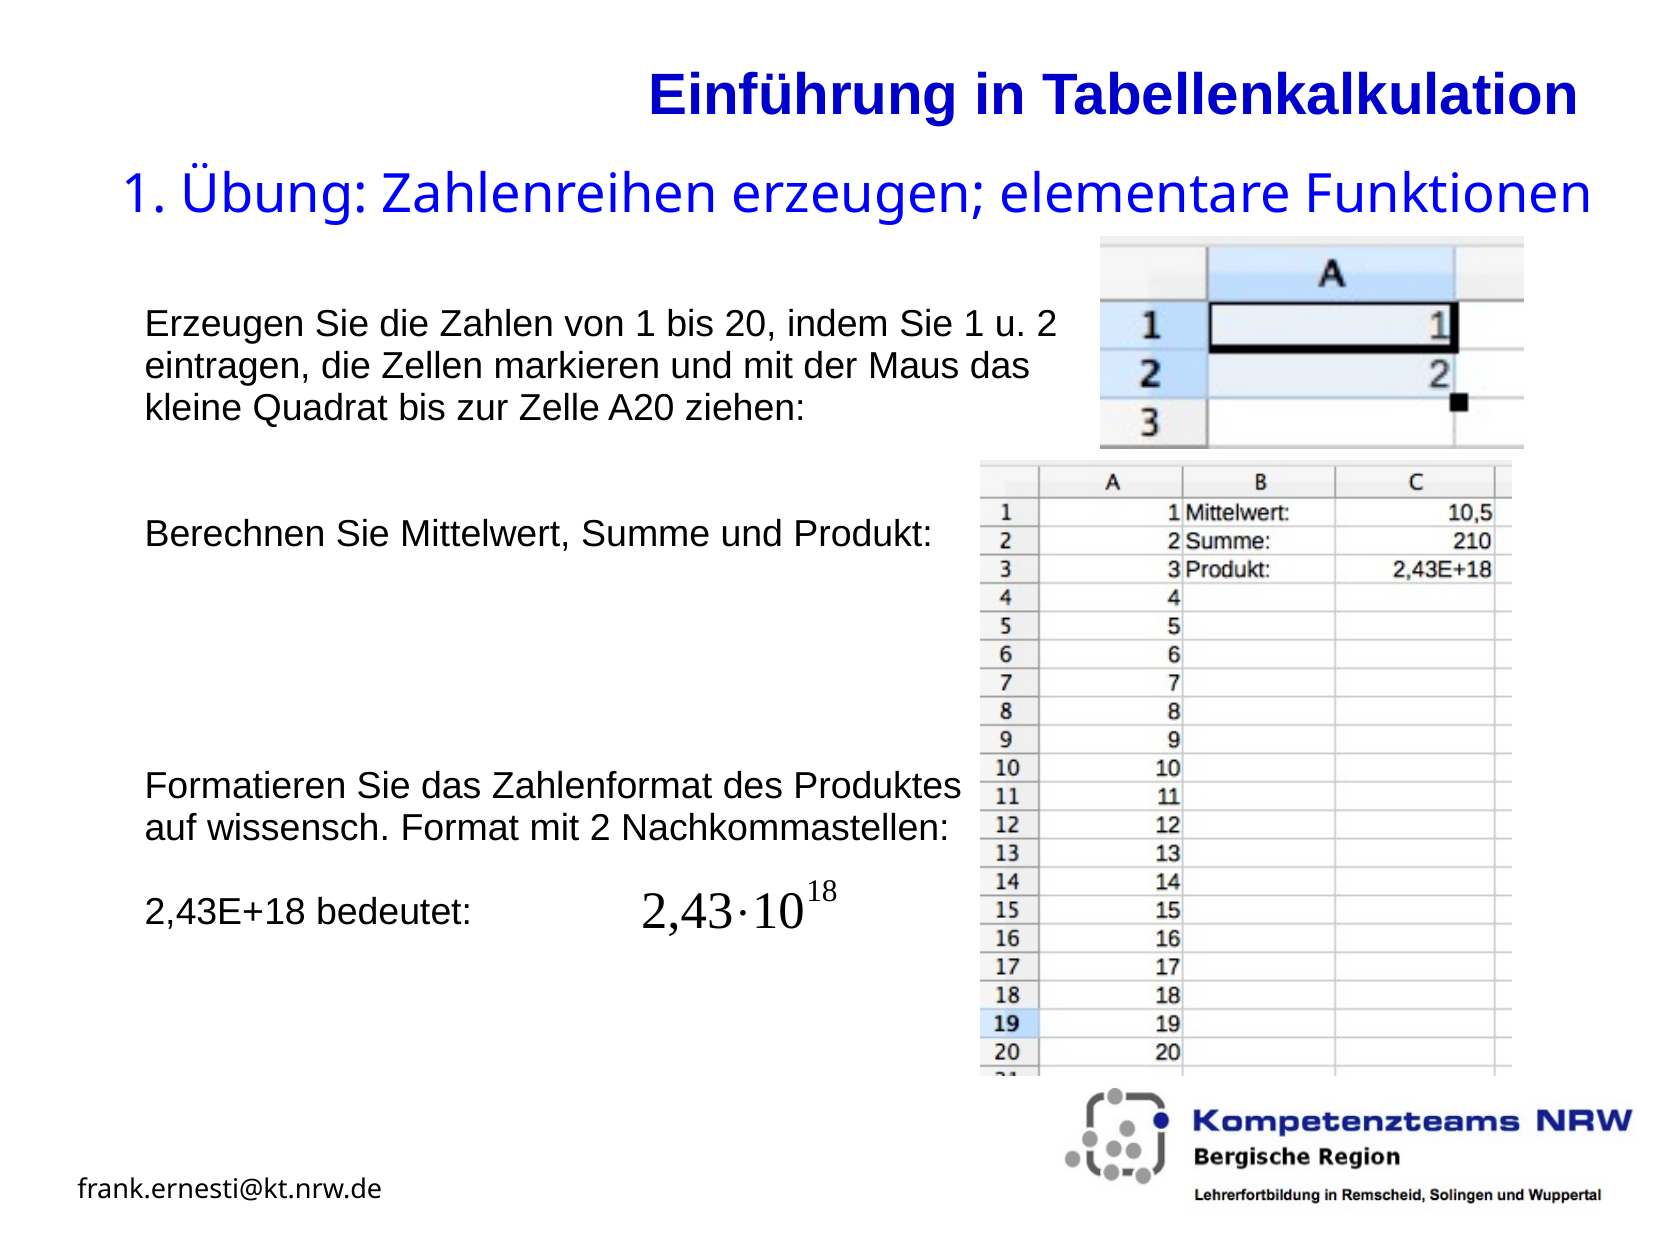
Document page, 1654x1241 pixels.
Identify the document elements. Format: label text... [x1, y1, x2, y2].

table_header [95, 55, 401, 135]
text_box Erzeugen Sie die Zahlen von 1 bis 20, indem Sie 1 u. 2 eintragen, die Zellen markieren und mit der Maus das kleine Quadrat bis zur Zelle A20 ziehen: Berechnen Sie Mittelwert, Summe und Produkt: Formatieren Sie das Zahlenformat des Produktes auf wissensch. Format mit 2 Nachkommastellen: 2,43E+18 bedeutet: [129, 295, 1086, 1024]
chart [625, 874, 852, 940]
picture [1100, 236, 1524, 449]
table_header Einführung in Tabellenkalkulation [402, 55, 1594, 135]
text_box 1. Übung: Zahlenreihen erzeugen; elementare Funktionen [106, 146, 1527, 223]
picture [980, 460, 1642, 1225]
text_box frank.ernesti@kt.nrw.de [62, 1162, 378, 1205]
